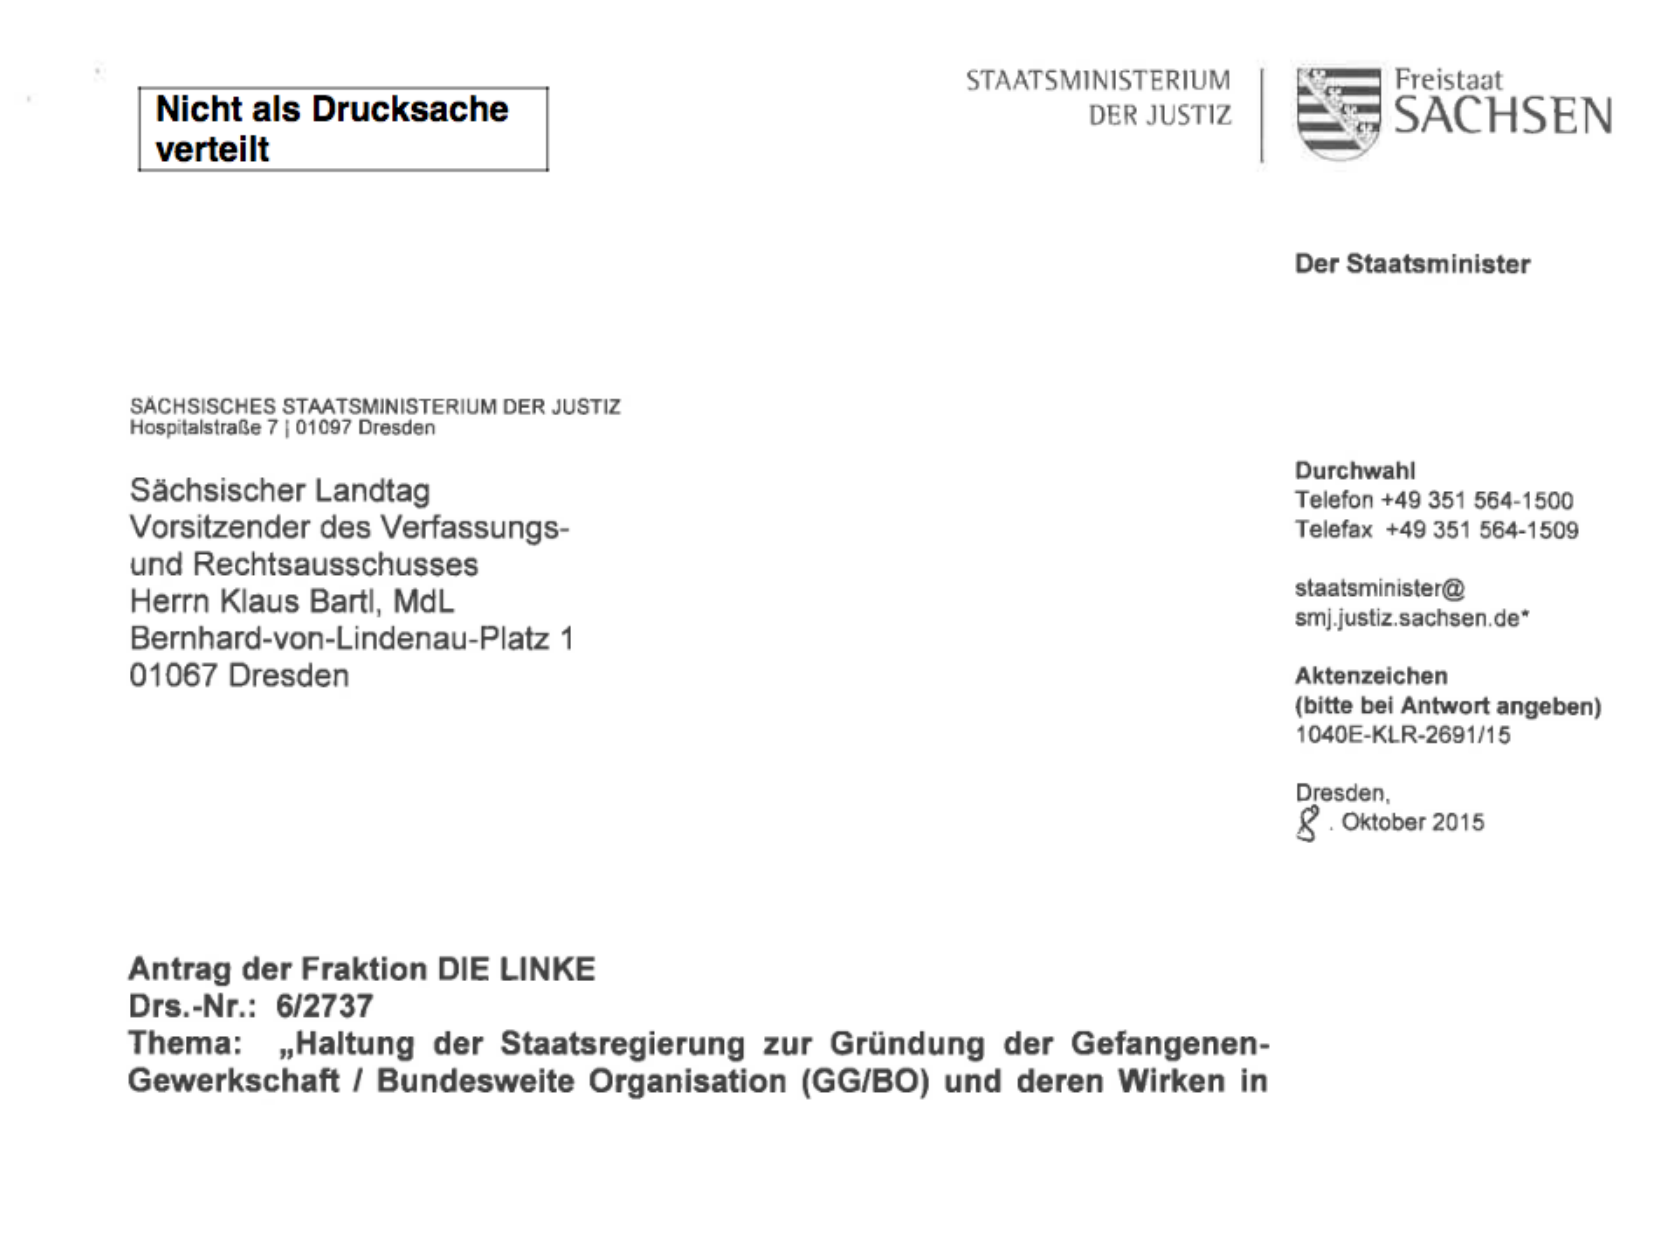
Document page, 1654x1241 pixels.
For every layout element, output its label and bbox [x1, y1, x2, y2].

picture [5, 43, 1647, 1105]
